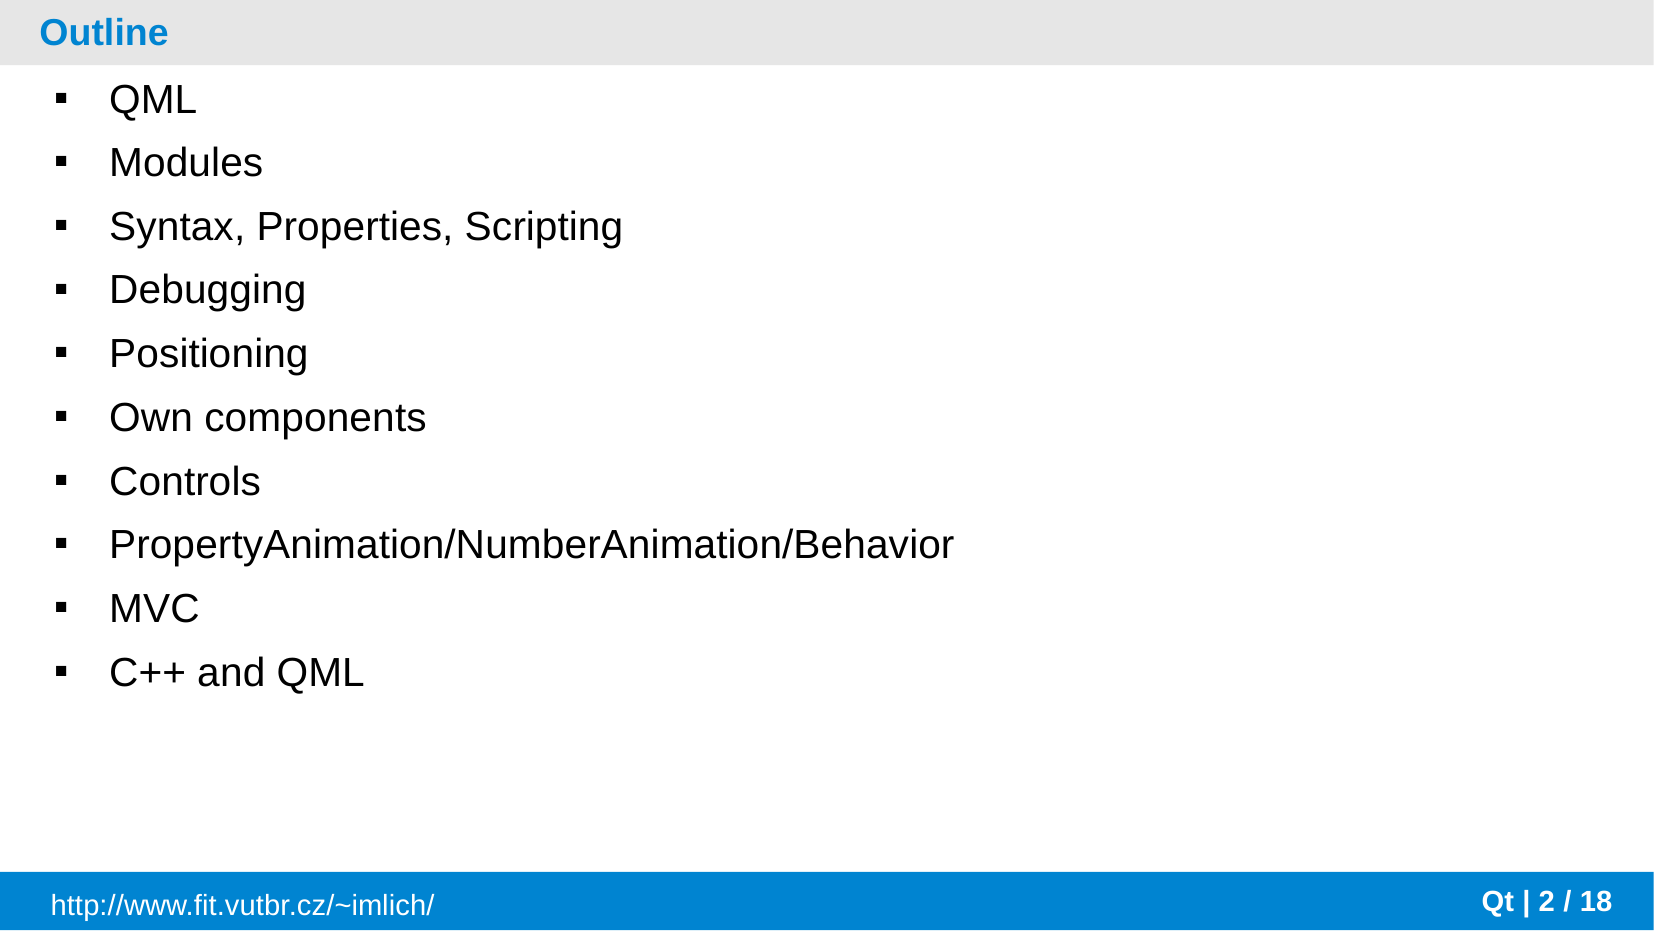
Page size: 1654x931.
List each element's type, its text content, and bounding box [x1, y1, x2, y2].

list QML Modules Syntax, Properties, Scripting Debugging Positioning Own components Controls PropertyAnimation/NumberAnimation/Behavior MVC C++ and QML [38, 76, 1616, 695]
title Outline [39, 4, 1615, 61]
